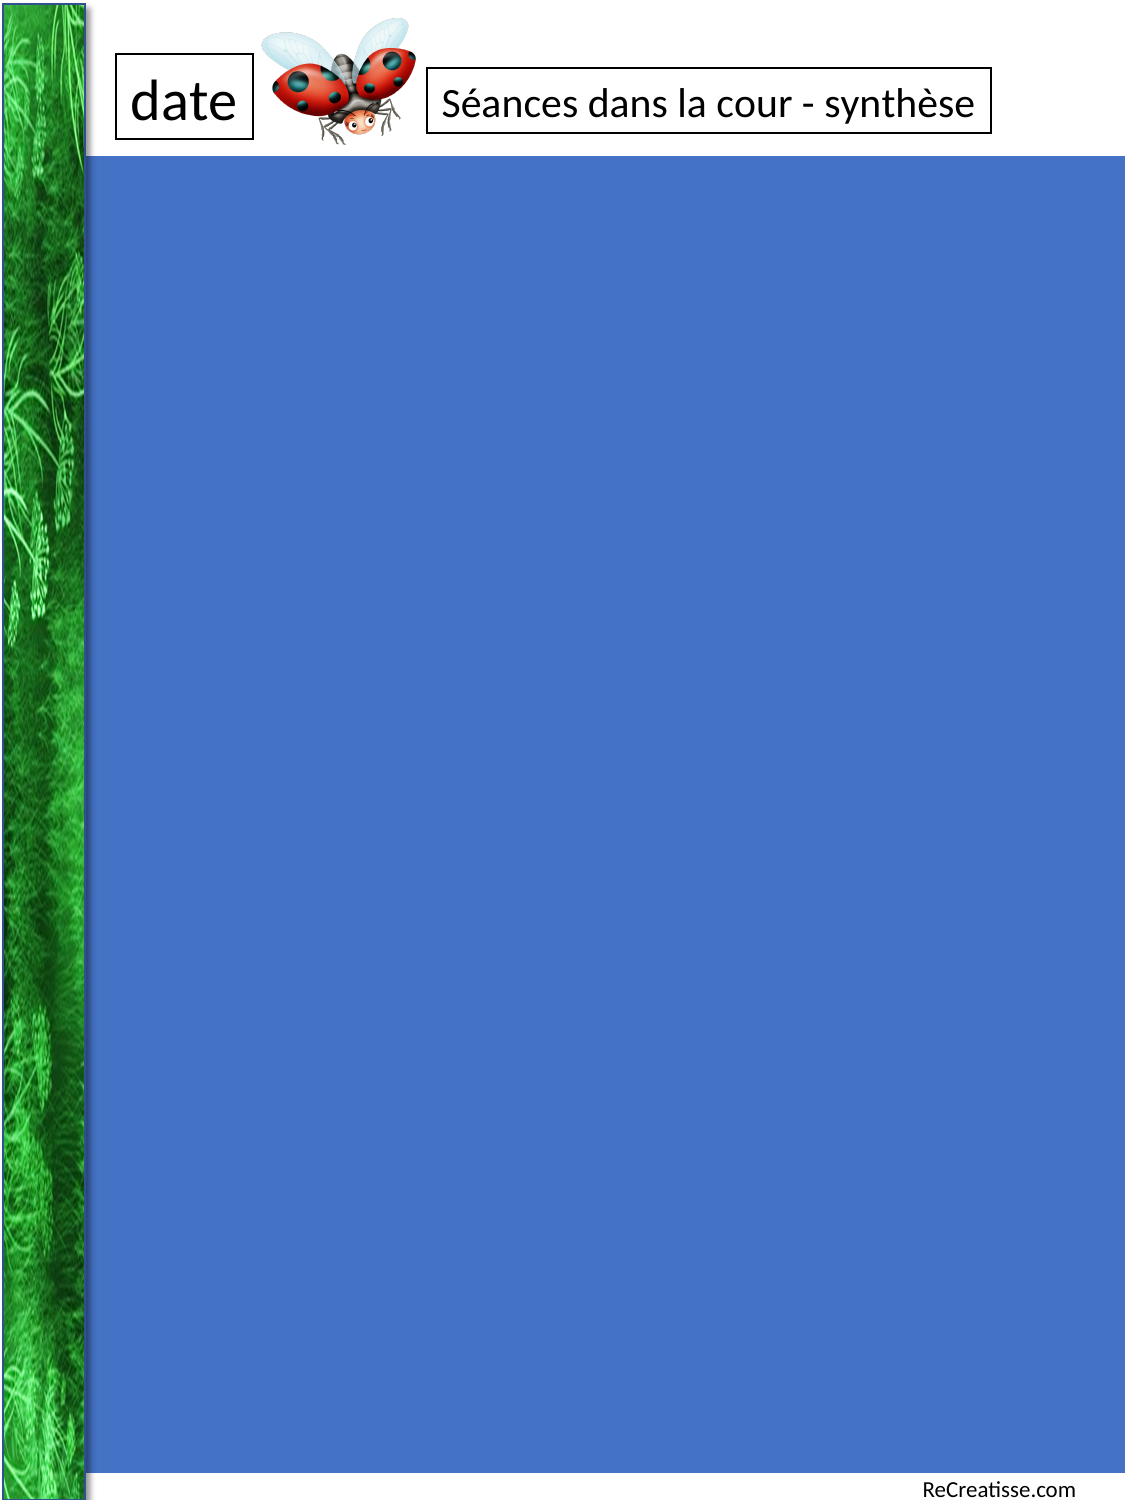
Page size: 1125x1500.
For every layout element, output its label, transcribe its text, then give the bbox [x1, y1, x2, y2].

table_cell [99, 1144, 304, 1308]
table_cell [99, 321, 304, 485]
table_header [99, 156, 304, 321]
table_cell [304, 814, 1125, 979]
text_box ReCreatisse.com [908, 1473, 1092, 1500]
table_cell [99, 979, 304, 1144]
table_cell [99, 814, 304, 979]
table_cell [99, 650, 304, 814]
table_cell [304, 1144, 1125, 1308]
table_cell [99, 1308, 304, 1473]
table_cell [99, 485, 304, 650]
table_cell [304, 485, 1125, 650]
table_cell [304, 321, 1125, 485]
table_header [304, 156, 1125, 321]
picture [0, 0, 99, 1500]
table_cell [304, 1308, 1125, 1473]
table_cell [304, 979, 1125, 1144]
text_box date [116, 54, 253, 139]
picture [258, 4, 427, 152]
table_cell [304, 650, 1125, 814]
text_box Séances dans la cour - synthèse [427, 68, 991, 133]
